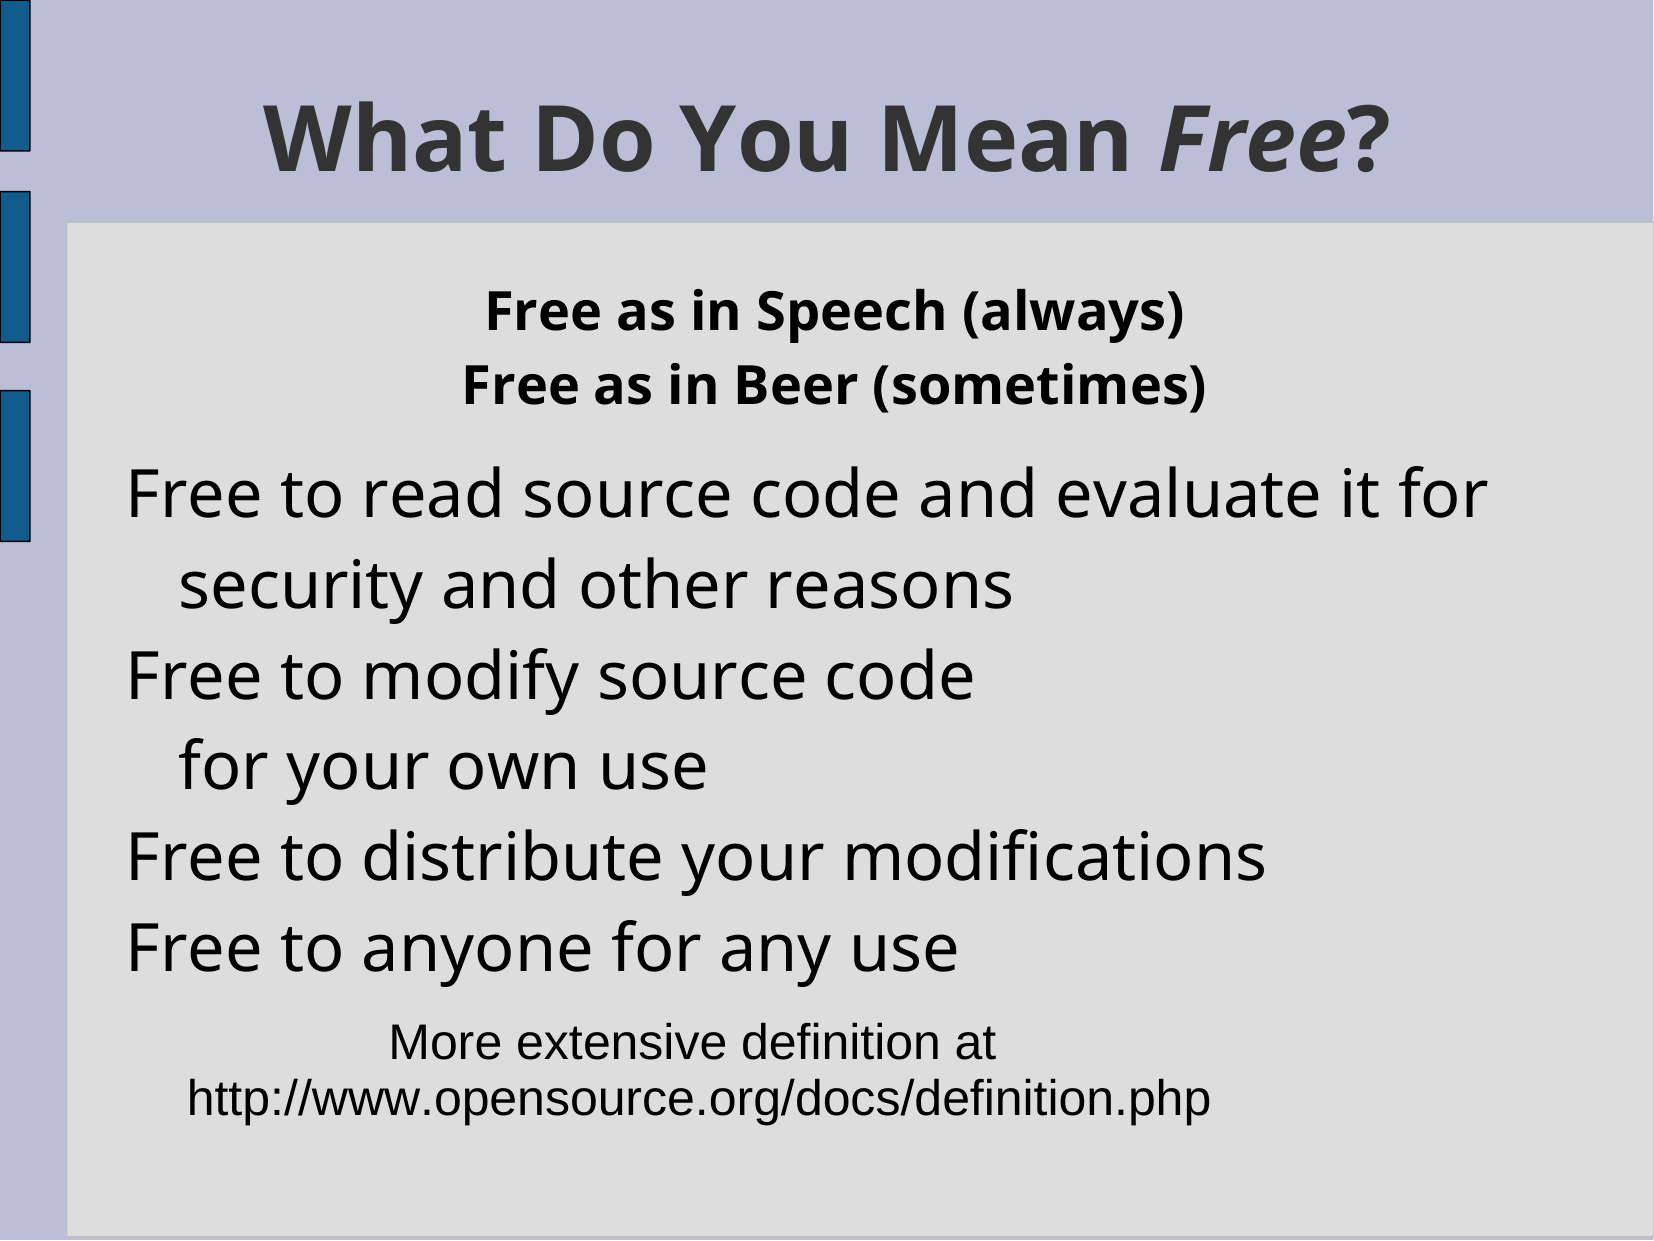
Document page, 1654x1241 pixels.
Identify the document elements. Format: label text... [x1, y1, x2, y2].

list Free to read source code and evaluate it for security and other reasons Free to modify source code for your own use Free to distribute your modifications Free to anyone for any use [107, 446, 1588, 973]
title What Do You Mean Free? [121, 62, 1534, 211]
text_box More extensive definition at http://www.opensource.org/docs/definition.php [186, 1014, 1539, 1152]
subtitle Free as in Speech (always) Free as in Beer (sometimes) [411, 253, 1241, 439]
